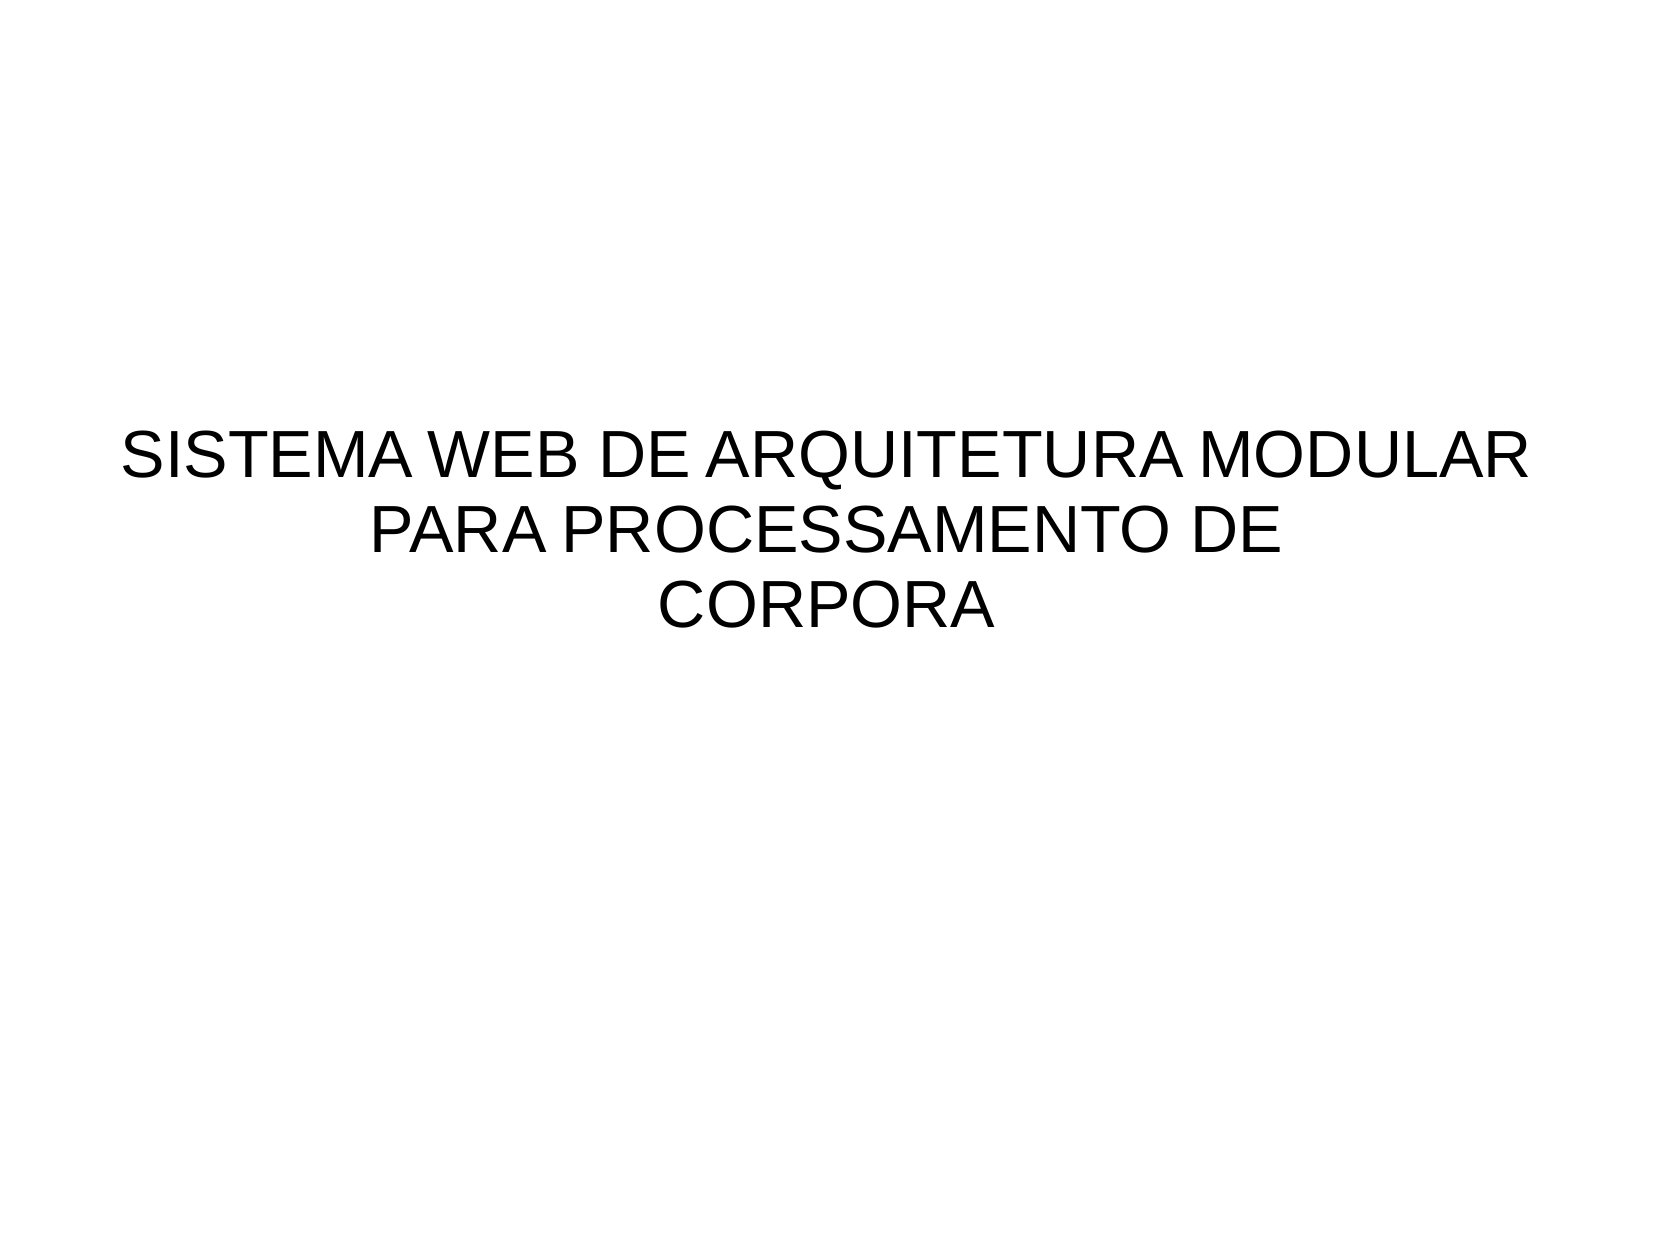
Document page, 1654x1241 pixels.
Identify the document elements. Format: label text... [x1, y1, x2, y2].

subtitle SISTEMA WEB DE ARQUITETURA MODULAR PARA PROCESSAMENTO DE CORPORA [82, 49, 1571, 1010]
